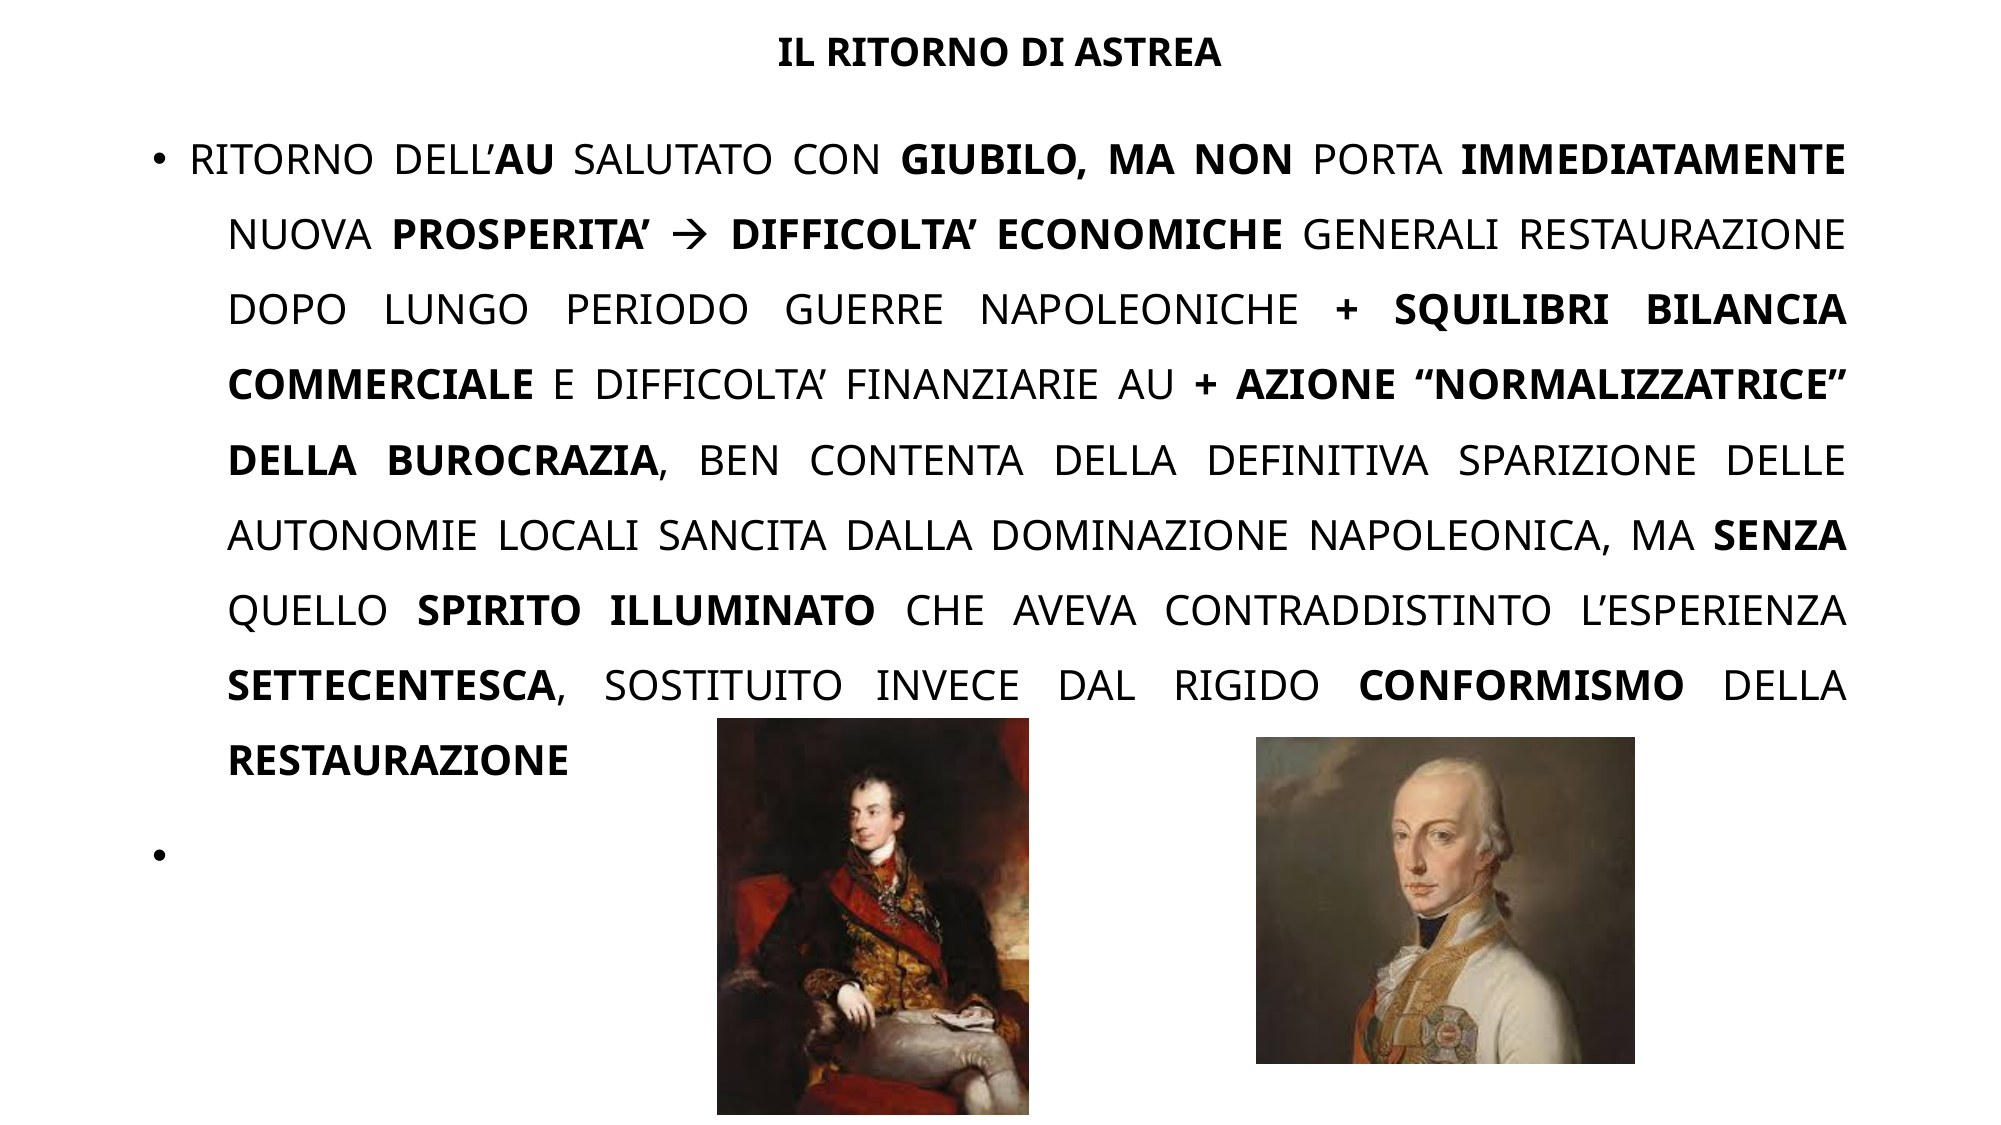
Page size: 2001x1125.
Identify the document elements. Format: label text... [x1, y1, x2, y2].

title IL RITORNO DI ASTREA [137, 24, 1863, 83]
picture [1256, 737, 1635, 1064]
picture [717, 718, 1029, 1115]
list RITORNO DELL’AU SALUTATO CON GIUBILO, MA NON PORTA IMMEDIATAMENTE NUOVA PROSPERITA’  DIFFICOLTA’ ECONOMICHE GENERALI RESTAURAZIONE DOPO LUNGO PERIODO GUERRE NAPOLEONICHE + SQUILIBRI BILANCIA COMMERCIALE E DIFFICOLTA’ FINANZIARIE AU + AZIONE “NORMALIZZATRICE” DELLA BUROCRAZIA, BEN CONTENTA DELLA DEFINITIVA SPARIZIONE DELLE AUTONOMIE LOCALI SANCITA DALLA DOMINAZIONE NAPOLEONICA, MA SENZA QUELLO SPIRITO ILLUMINATO CHE AVEVA CONTRADDISTINTO L’ESPERIENZA SETTECENTESCA, SOSTITUITO INVECE DAL RIGIDO CONFORMISMO DELLA RESTAURAZIONE [137, 100, 1863, 1014]
